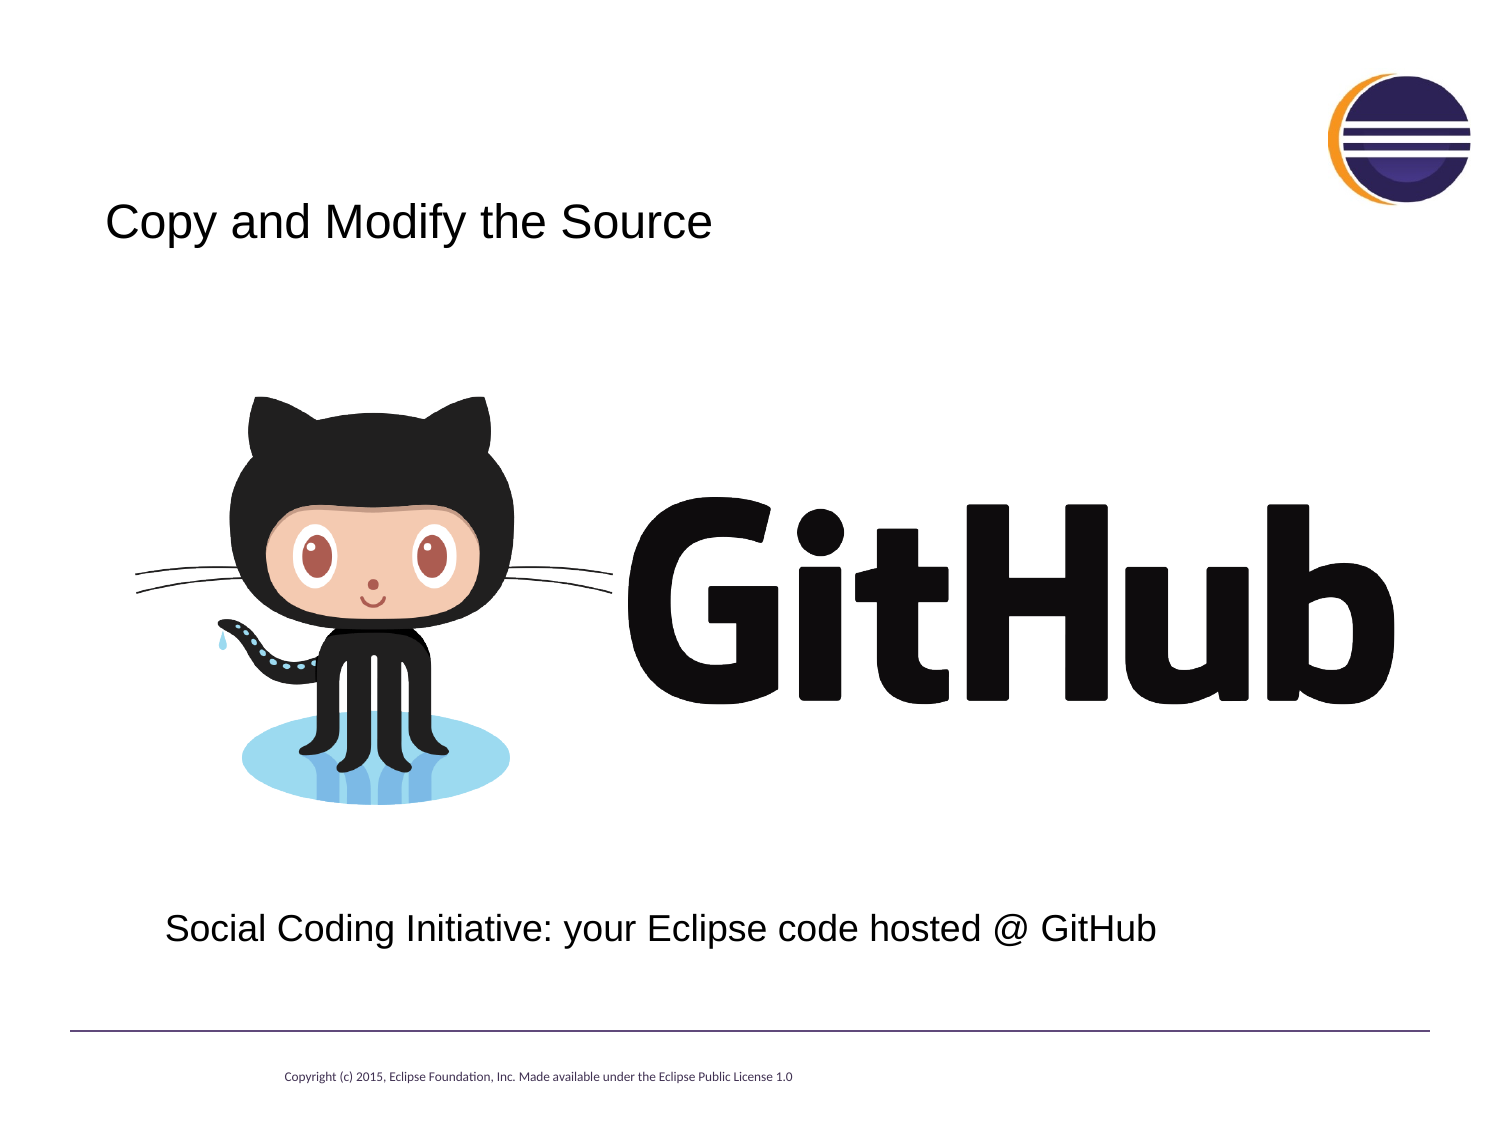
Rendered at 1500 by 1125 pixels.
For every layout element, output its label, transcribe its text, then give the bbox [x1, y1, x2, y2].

picture [124, 388, 1402, 813]
picture [1328, 68, 1471, 210]
title Copy and Modify the Source [105, 88, 1381, 330]
text_box Social Coding Initiative: your Eclipse code hosted @ GitHub [150, 900, 1172, 957]
